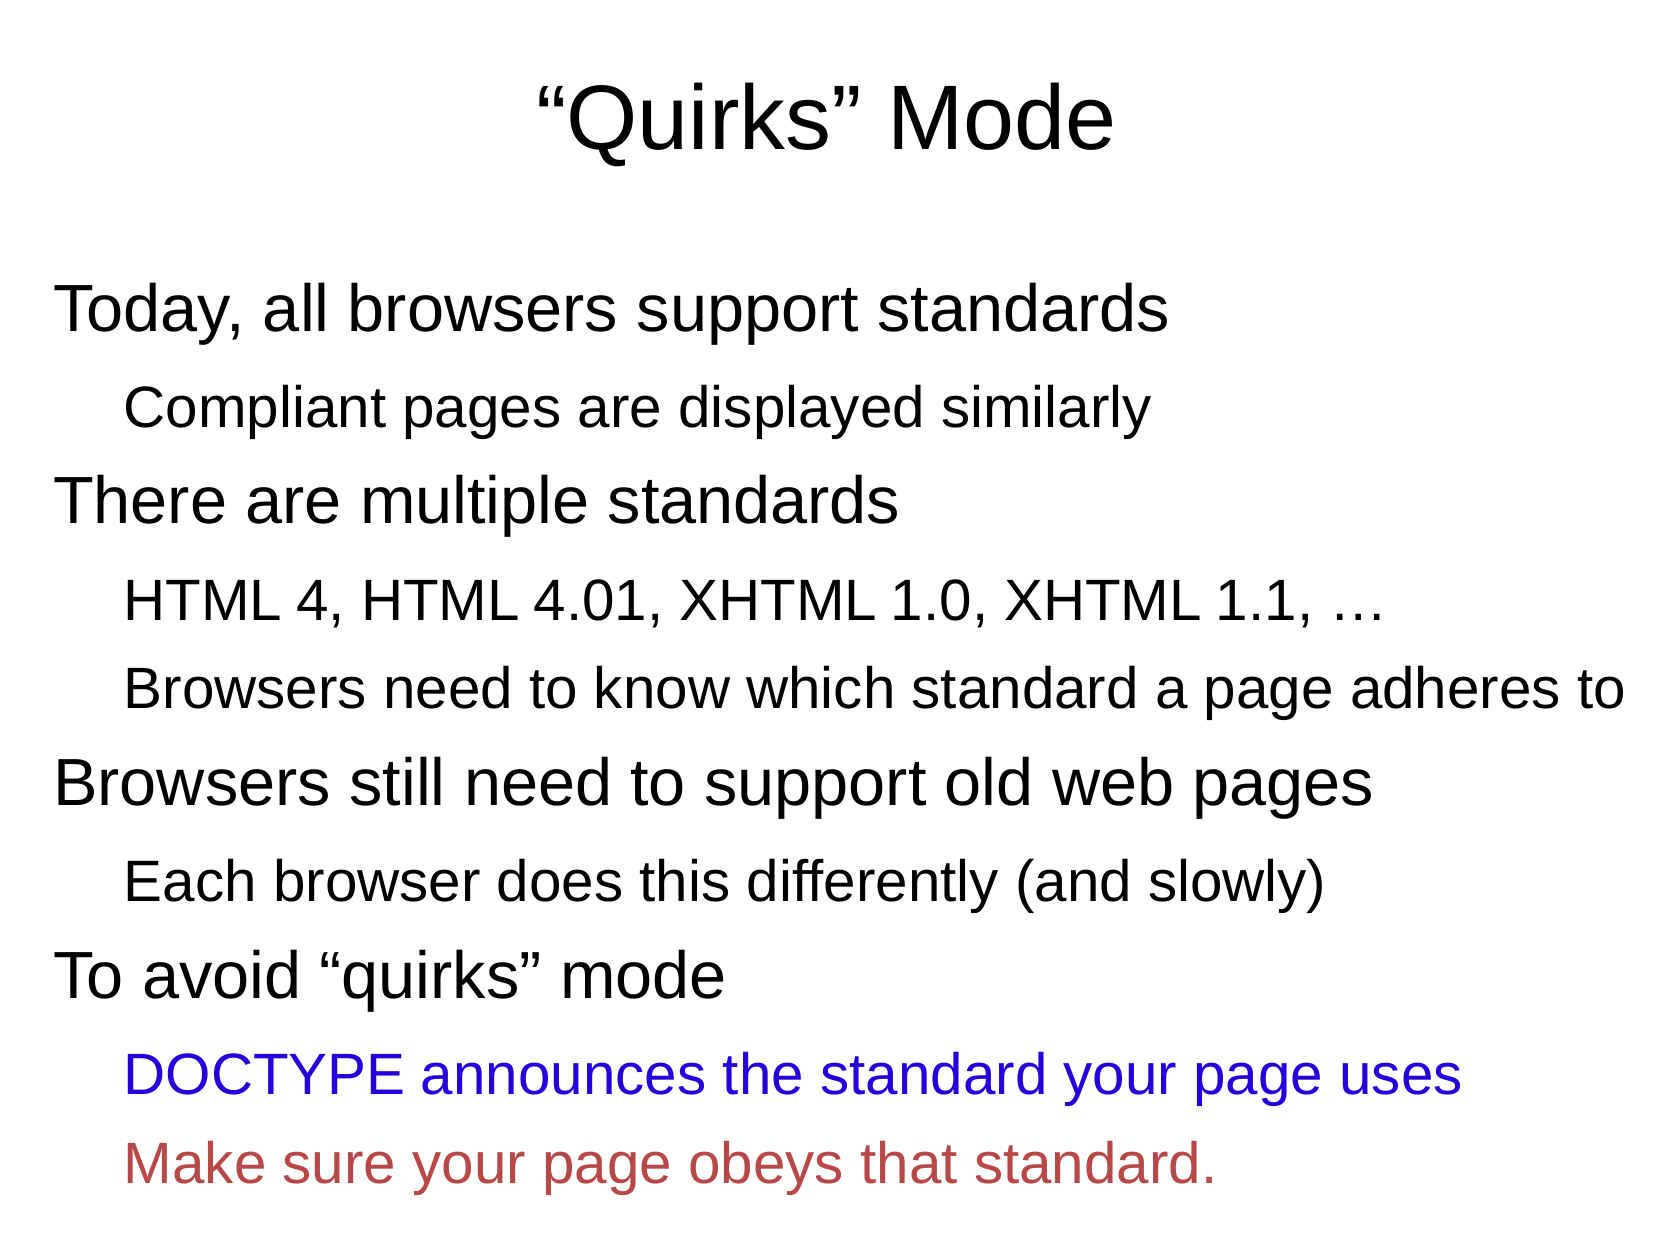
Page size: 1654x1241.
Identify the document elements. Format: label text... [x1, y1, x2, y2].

title “Quirks” Mode [82, 13, 1571, 222]
list Today, all browsers support standards Compliant pages are displayed similarly There are multiple standards HTML 4, HTML 4.01, XHTML 1.0, XHTML 1.1, … Browsers need to know which standard a page adheres to Browsers still need to support old web pages Each browser does this differently (and slowly) To avoid “quirks” mode DOCTYPE announces the standard your page uses Make sure your page obeys that standard. [0, 270, 1654, 1195]
